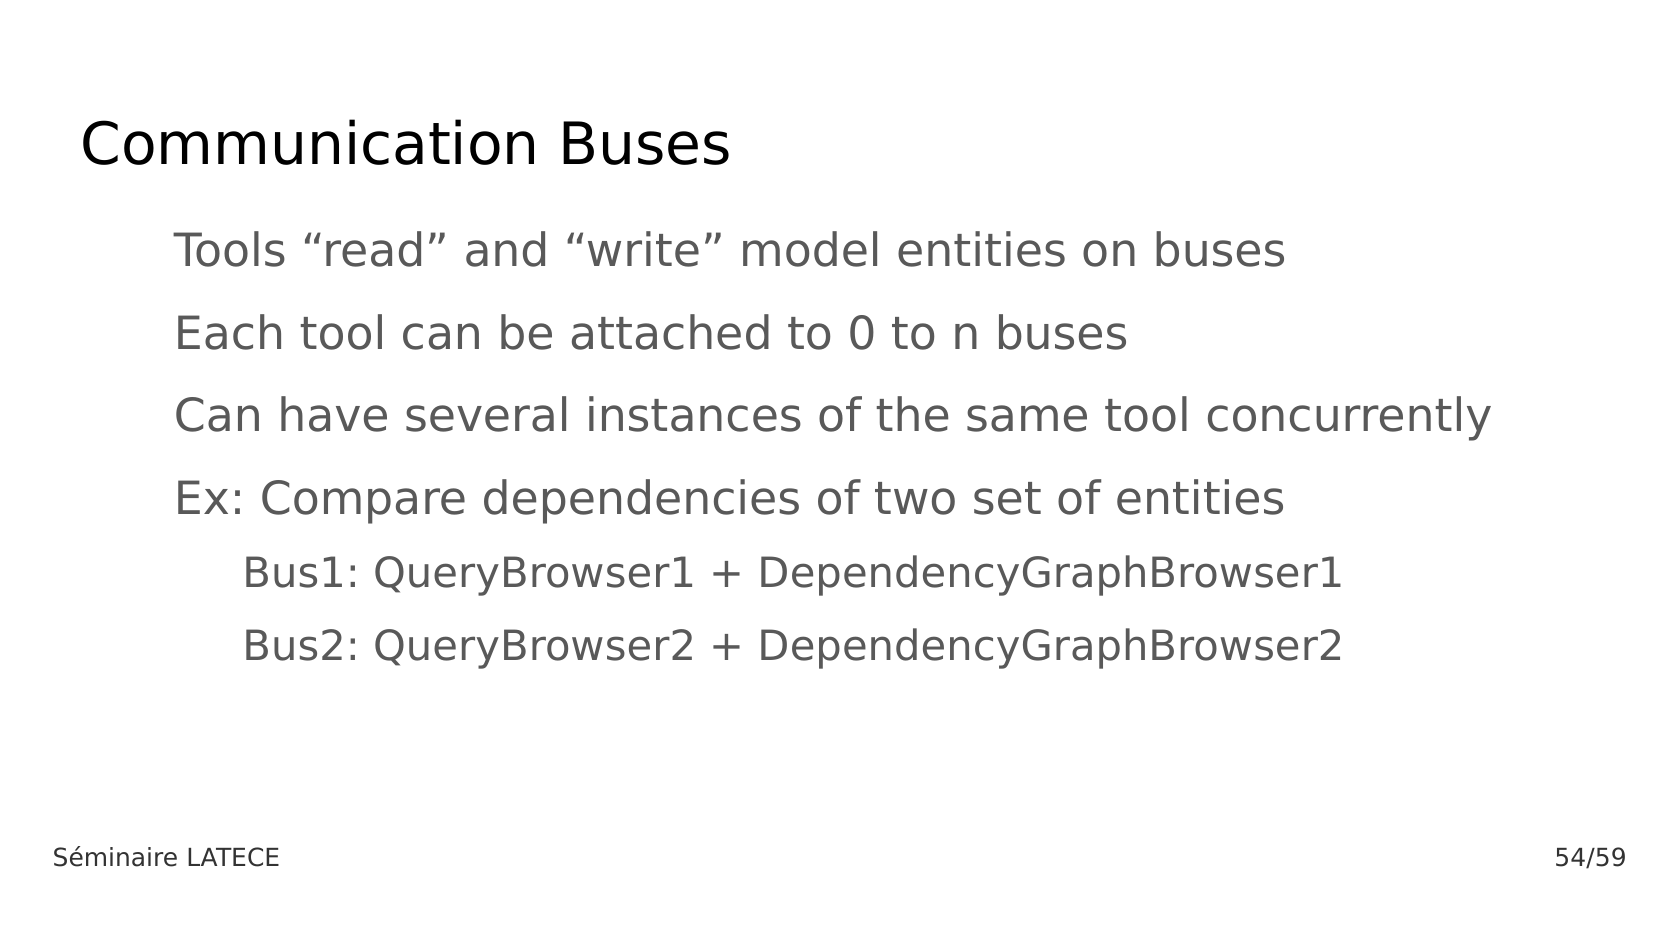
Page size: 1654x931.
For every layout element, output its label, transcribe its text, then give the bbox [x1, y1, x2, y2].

list Tools “read” and “write” model entities on buses Each tool can be attached to 0 to n buses Can have several instances of the same tool concurrently Ex: Compare dependencies of two set of entities Bus1: QueryBrowser1 + DependencyGraphBrowser1 Bus2: QueryBrowser2 + DependencyGraphBrowser2 [157, 223, 1578, 797]
title Communication Buses [80, 97, 1479, 192]
